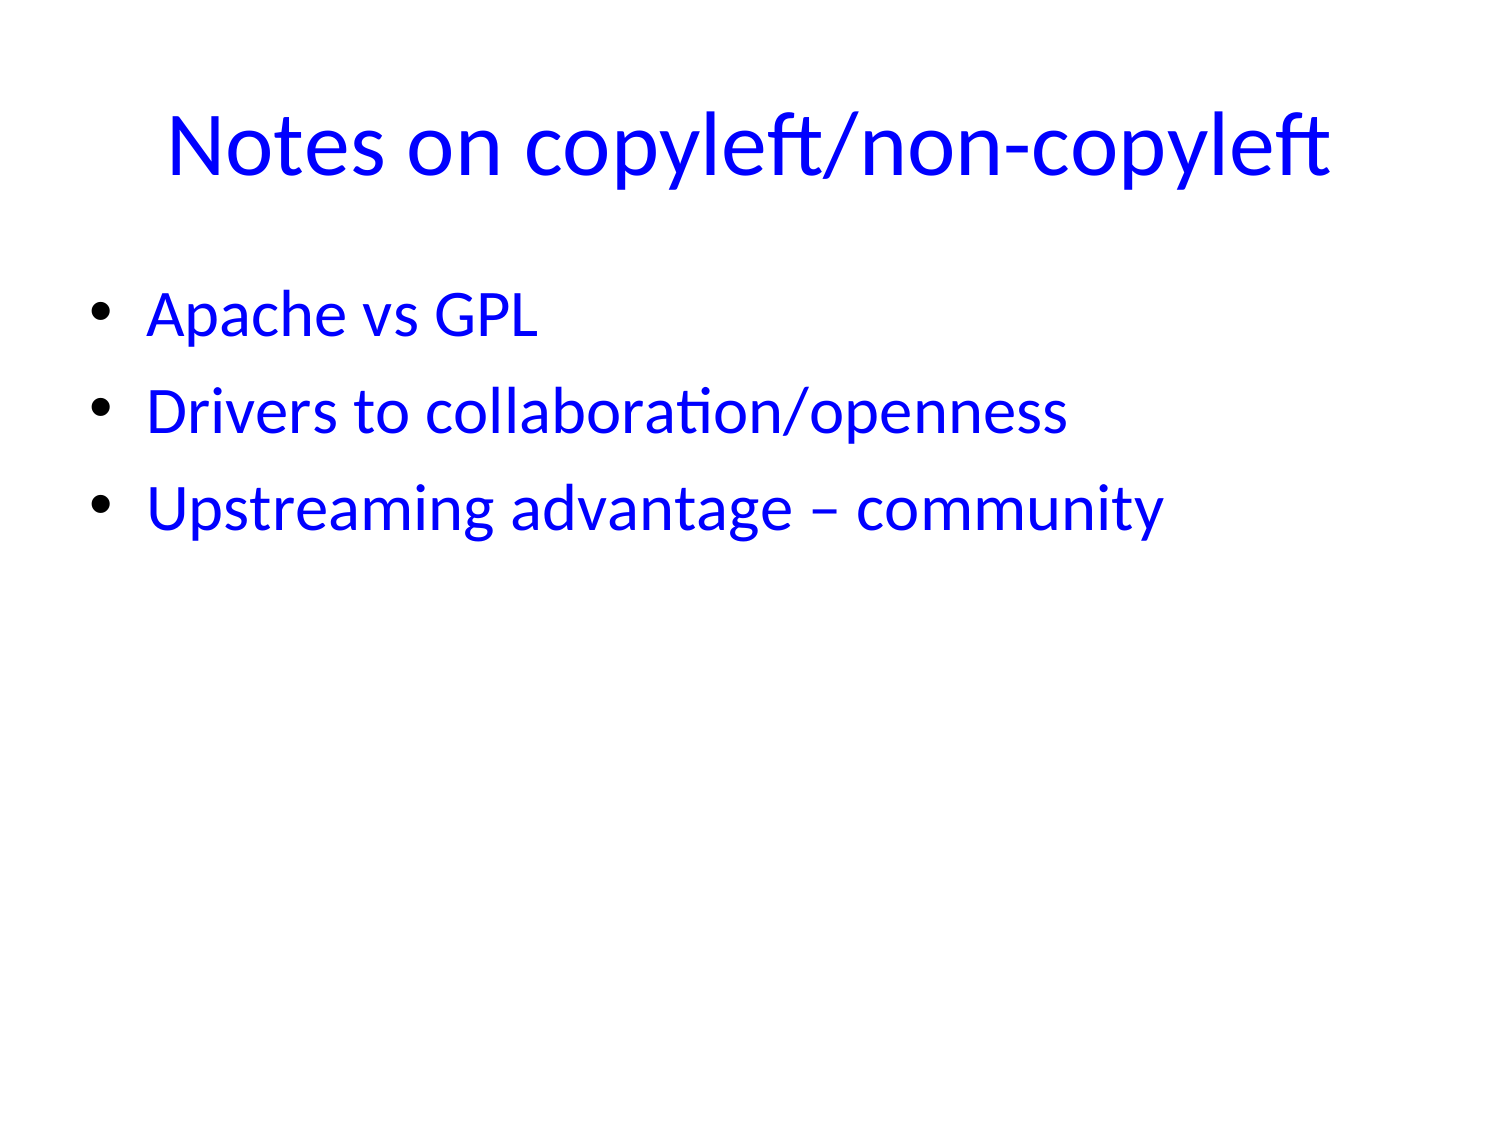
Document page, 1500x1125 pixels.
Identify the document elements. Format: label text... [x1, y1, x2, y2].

list Apache vs GPL Drivers to collaboration/openness Upstreaming advantage – community [75, 262, 1426, 1010]
title Notes on copyleft/non-copyleft [75, 45, 1426, 233]
